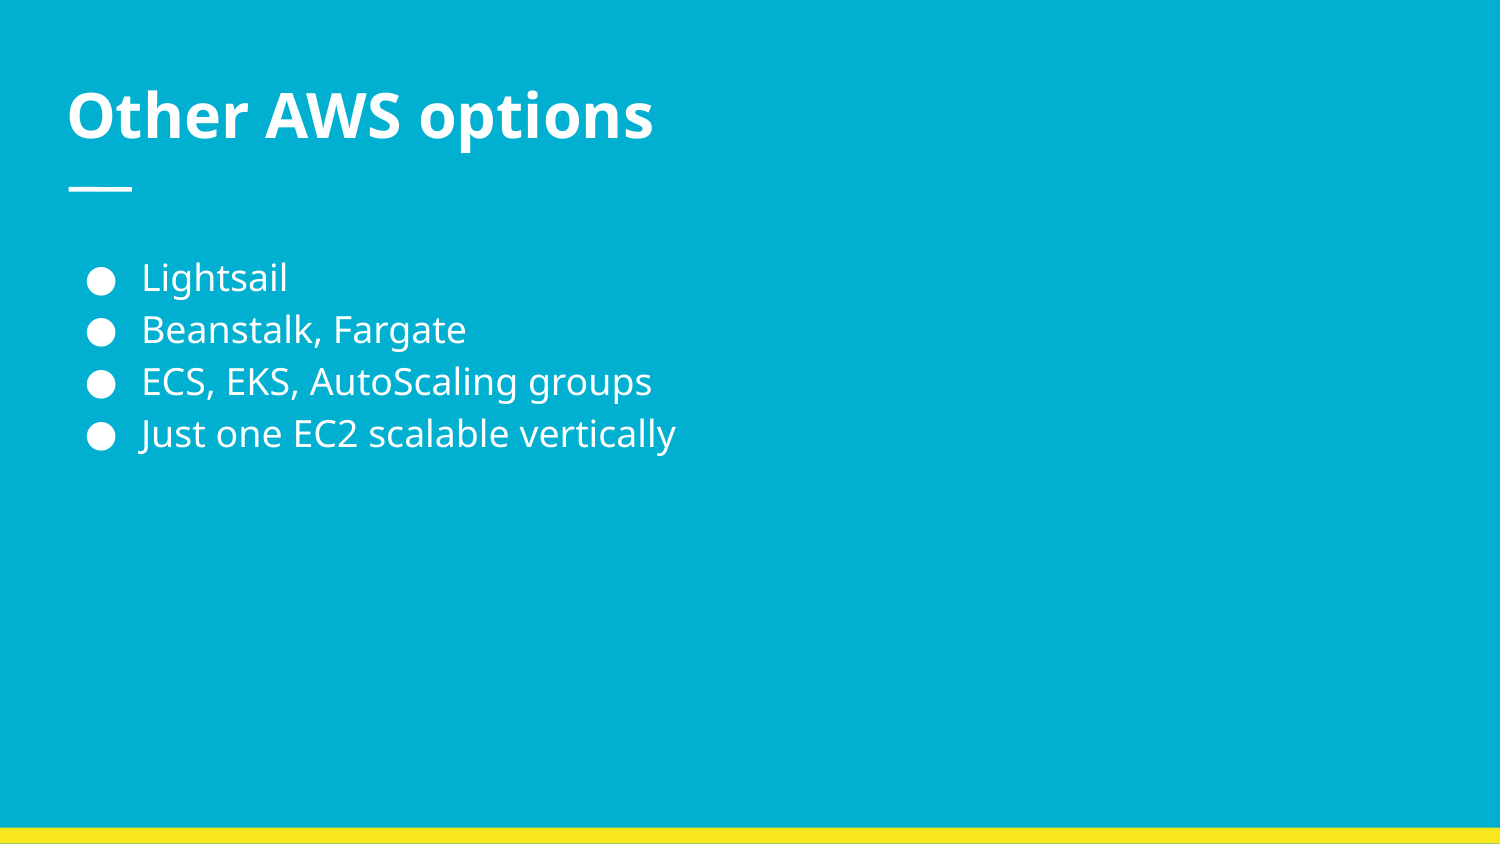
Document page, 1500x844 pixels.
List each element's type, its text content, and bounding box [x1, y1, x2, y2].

list Lightsail Beanstalk, Fargate ECS, EKS, AutoScaling groups Just one EC2 scalable vertically [51, 232, 1449, 750]
title Other AWS options [51, 61, 1449, 167]
